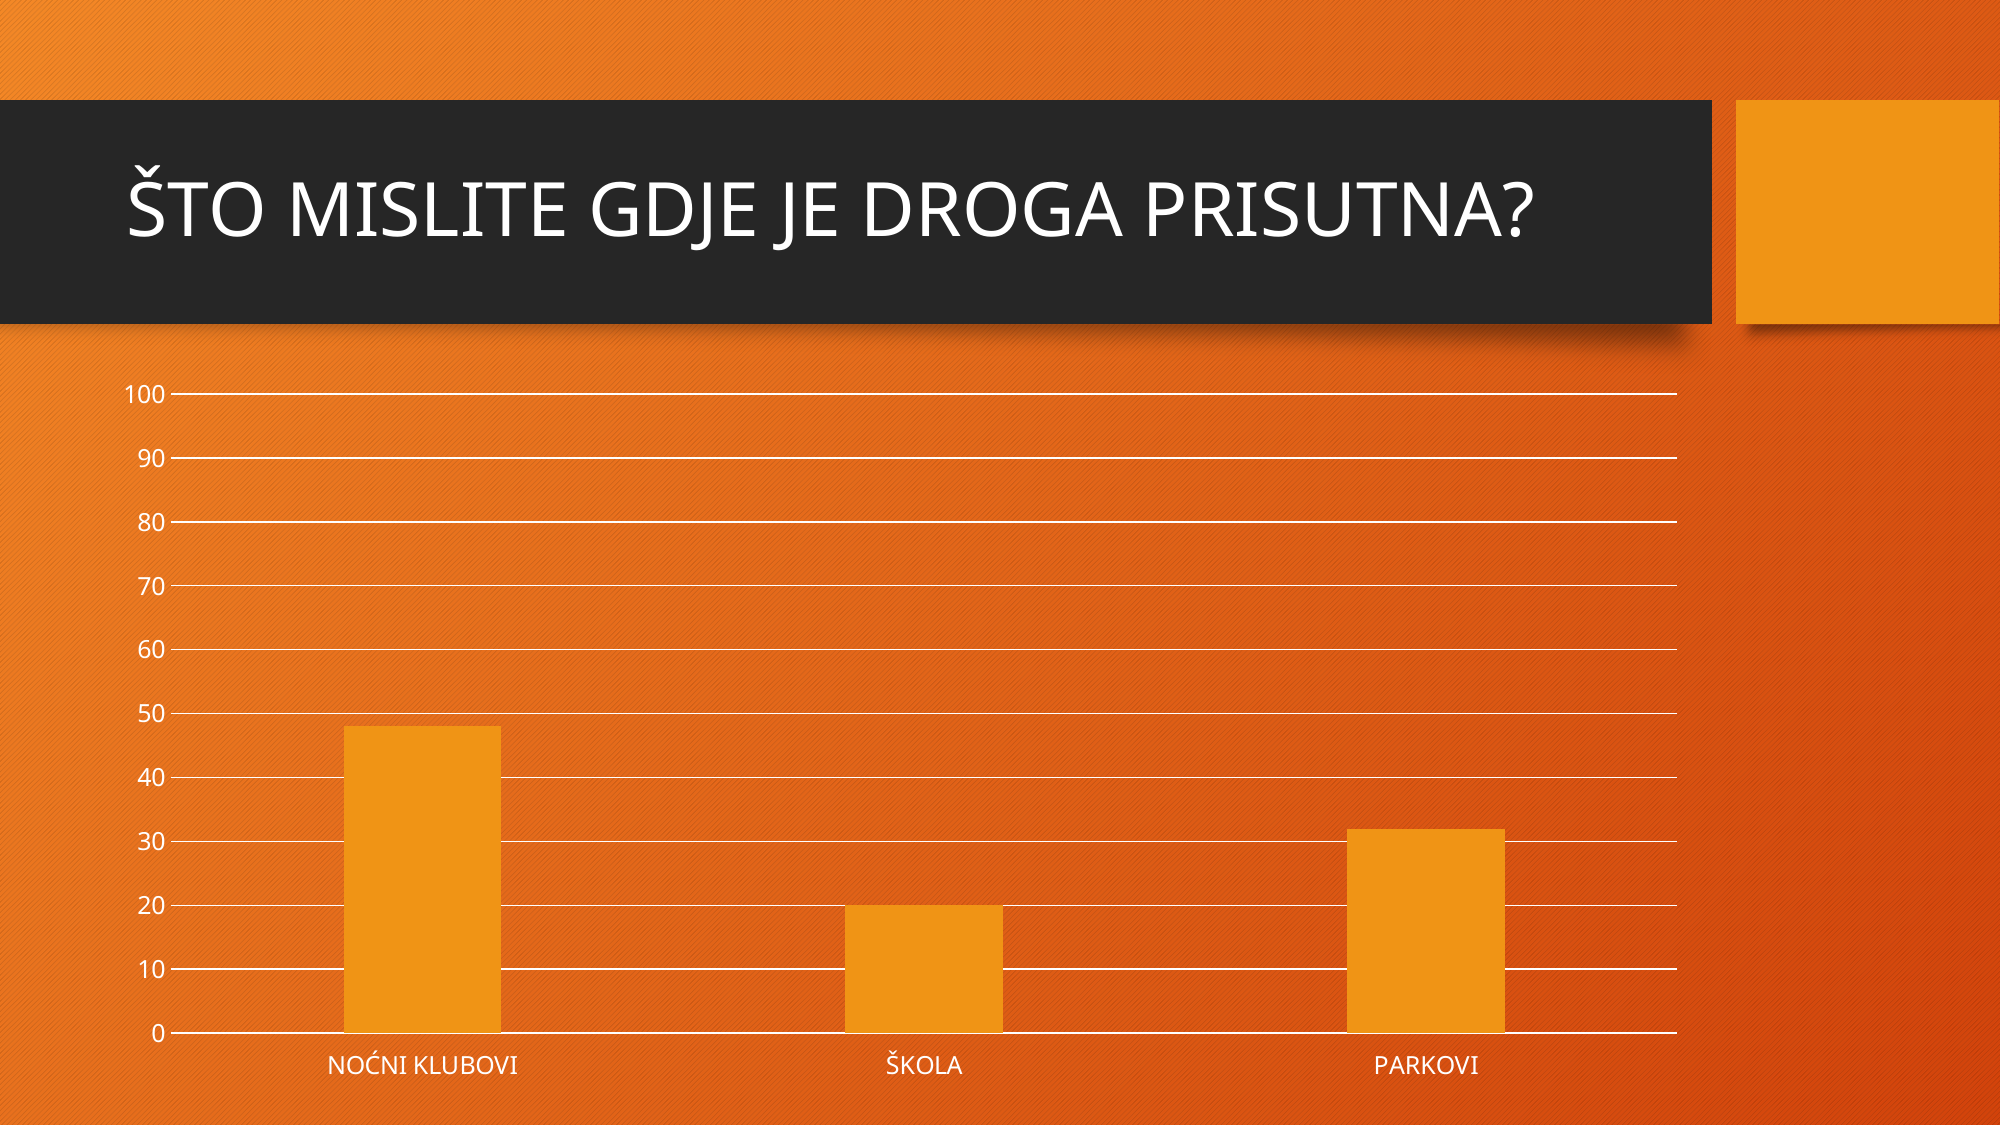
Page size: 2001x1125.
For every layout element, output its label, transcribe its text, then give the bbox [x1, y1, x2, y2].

title ŠTO MISLITE GDJE JE DROGA PRISUTNA? [111, 123, 1689, 301]
chart [90, 362, 1710, 1098]
